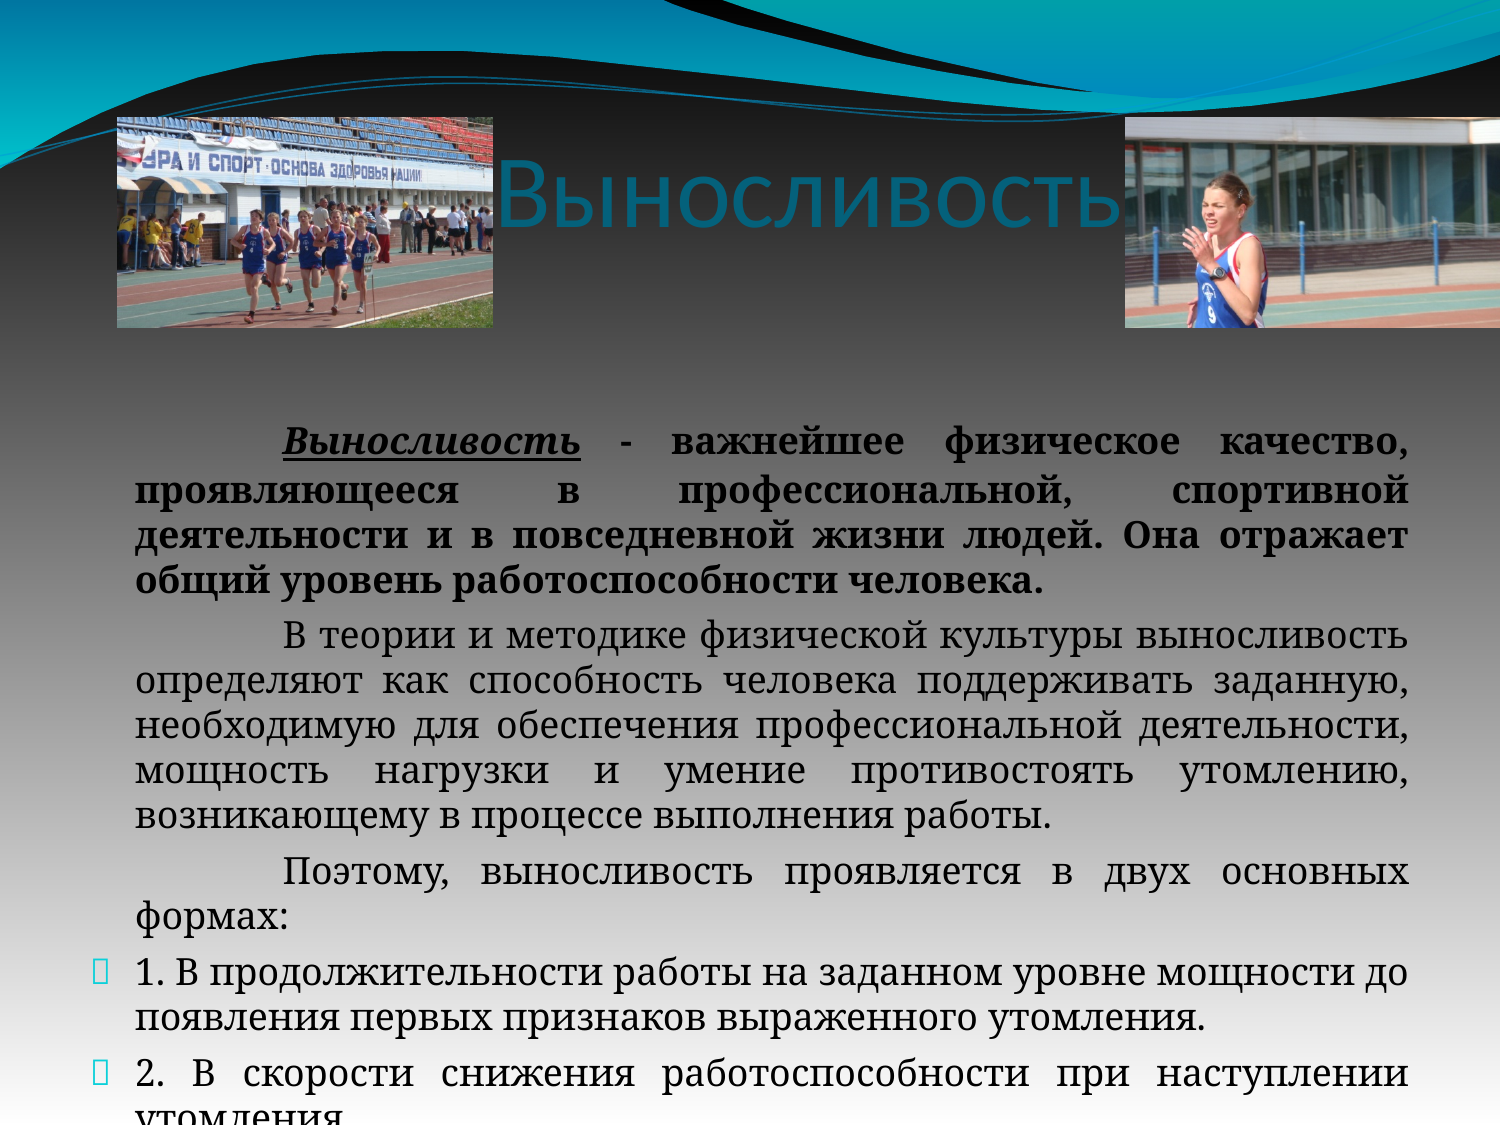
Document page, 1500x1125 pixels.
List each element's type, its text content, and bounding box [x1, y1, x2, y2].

list Выносливость - важнейшее физическое качество, проявляющееся в профессиональной, спортивной деятельности и в повседневной жизни людей. Она отражает общий уровень работоспособности человека. В теории и методике физической культуры выносливость определяют как способность человека поддерживать заданную, необходимую для обеспечения профессиональной деятельности, мощность нагрузки и умение противостоять утомлению, возникающему в процессе выполнения работы. Поэтому, выносливость проявляется в двух основных формах: 1. В продолжительности работы на заданном уровне мощности до появления первых признаков выраженного утомления. 2. В скорости снижения работоспособности при наступлении утомления. [75, 317, 1425, 1038]
picture [1125, 117, 1500, 329]
title Выносливость [75, 115, 1425, 304]
picture [117, 117, 493, 329]
